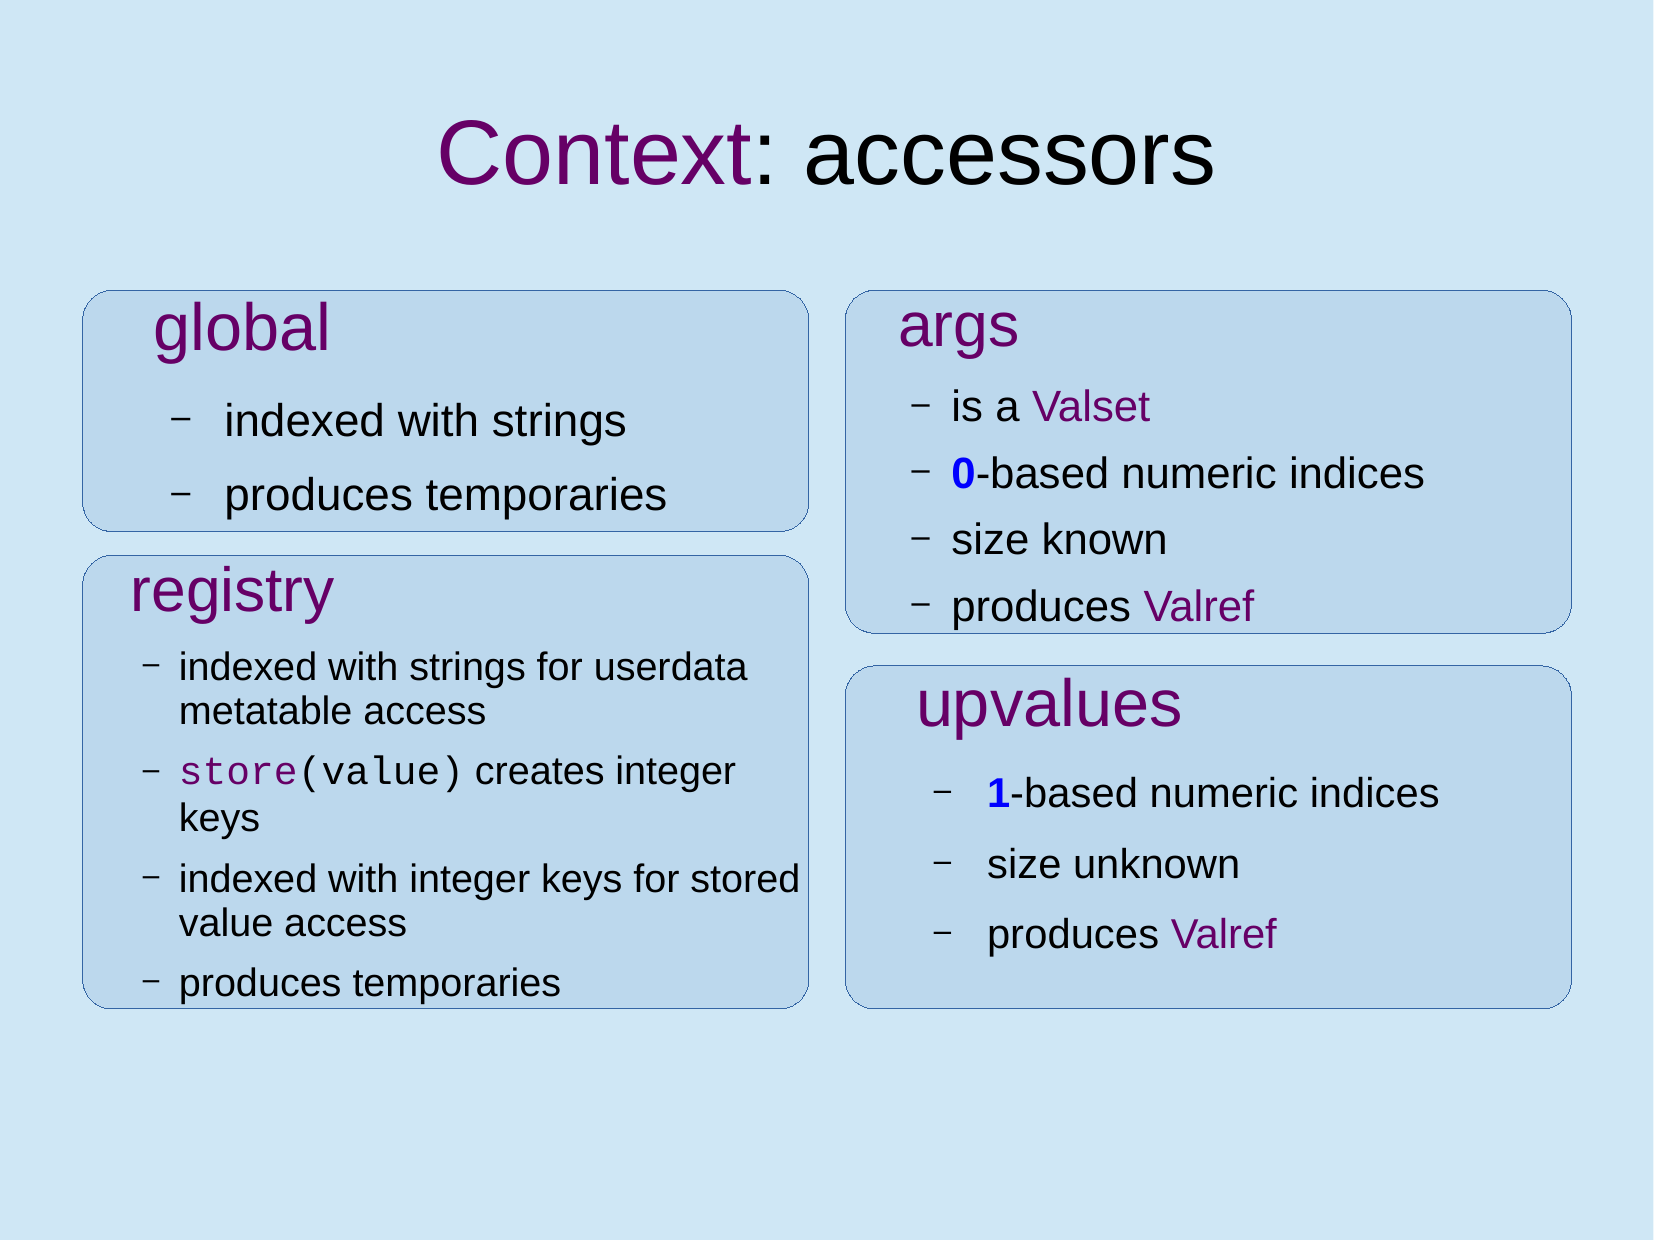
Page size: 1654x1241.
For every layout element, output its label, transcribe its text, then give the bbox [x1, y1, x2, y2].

list global indexed with strings produces temporaries [82, 290, 809, 532]
title Context: accessors [82, 49, 1571, 257]
list registry indexed with strings for userdata metatable access store(value) creates integer keys indexed with integer keys for stored value access produces temporaries [82, 555, 809, 1009]
list args is a Valset 0-based numeric indices size known produces Valref [845, 290, 1572, 634]
list upvalues 1-based numeric indices size unknown produces Valref [845, 665, 1572, 1009]
